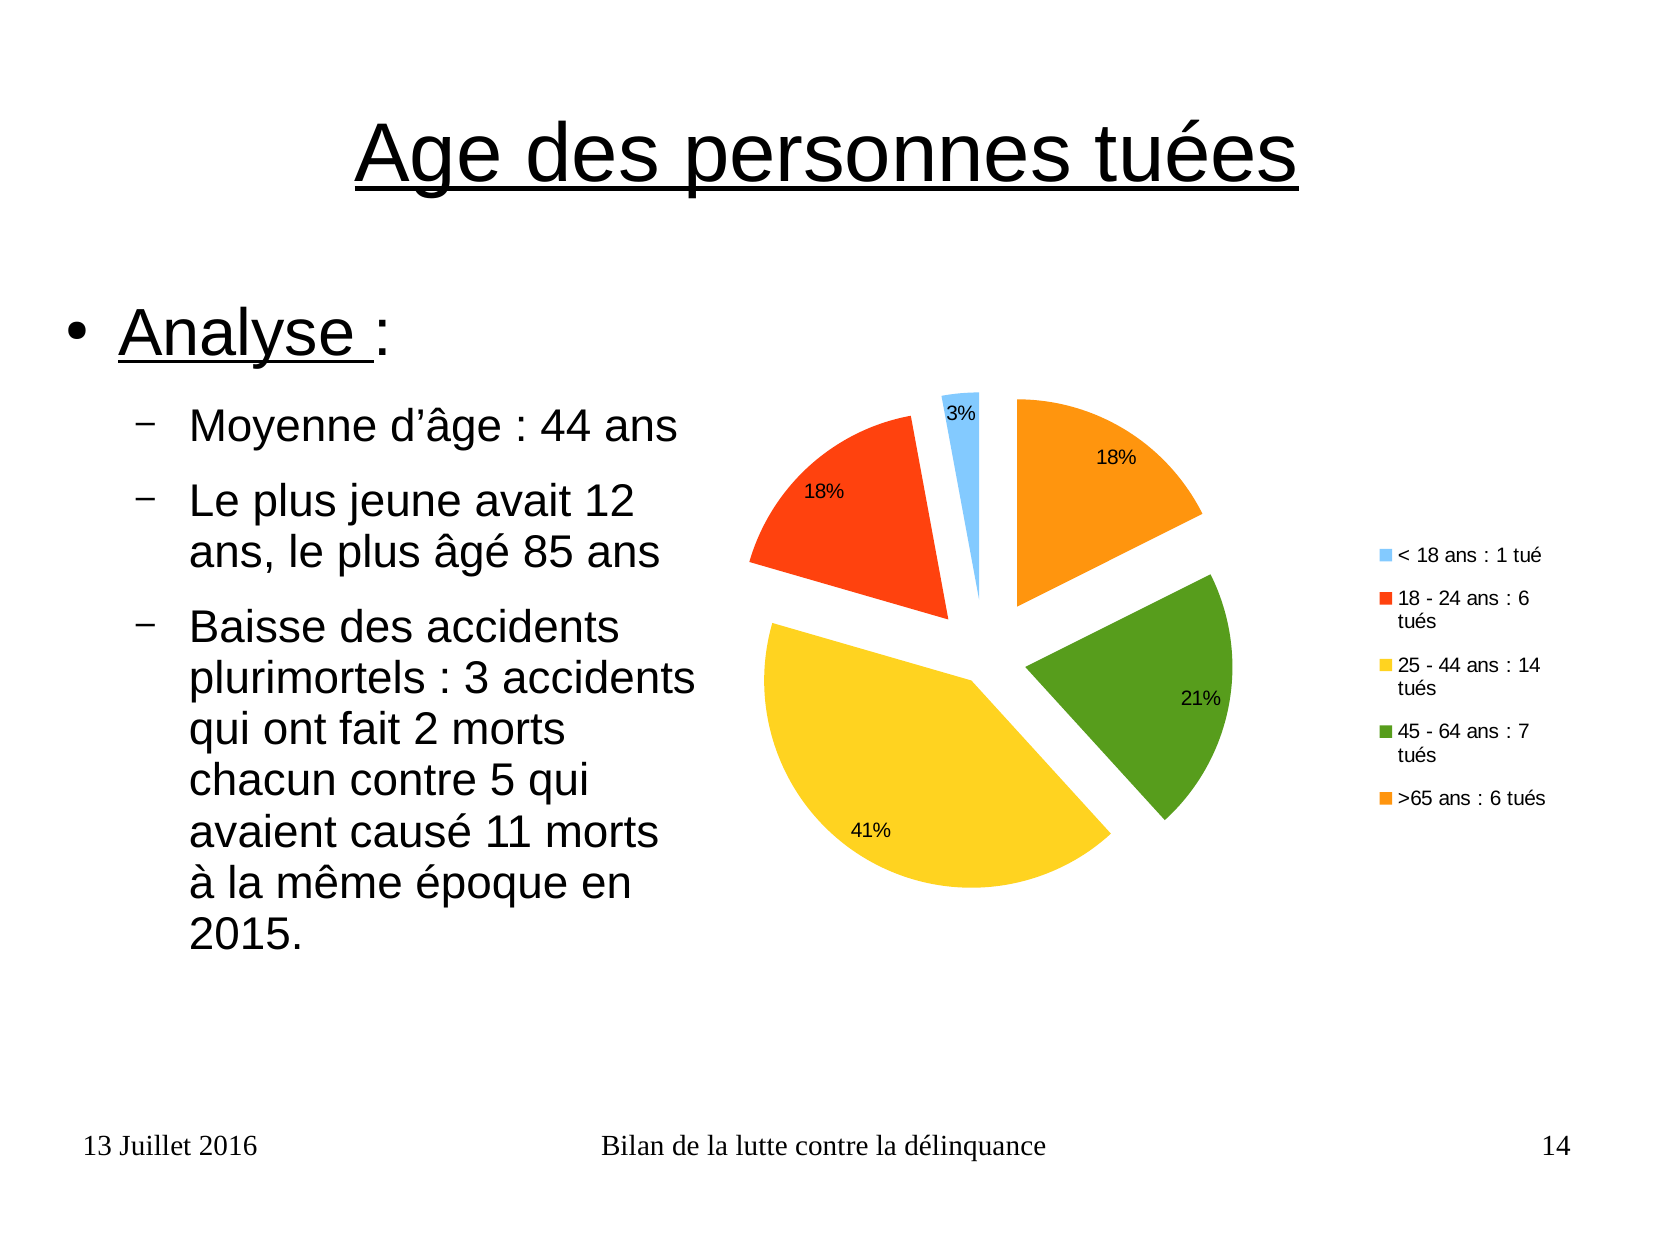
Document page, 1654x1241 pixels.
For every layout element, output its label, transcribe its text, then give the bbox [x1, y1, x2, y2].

chart [602, 229, 1587, 1052]
list Analyse : Moyenne d’âge : 44 ans Le plus jeune avait 12 ans, le plus âgé 85 ans Baisse des accidents plurimortels : 3 accidents qui ont fait 2 morts chacun contre 5 qui avaient causé 11 morts à la même époque en 2015. [47, 295, 697, 1015]
title Age des personnes tuées [82, 49, 1571, 257]
